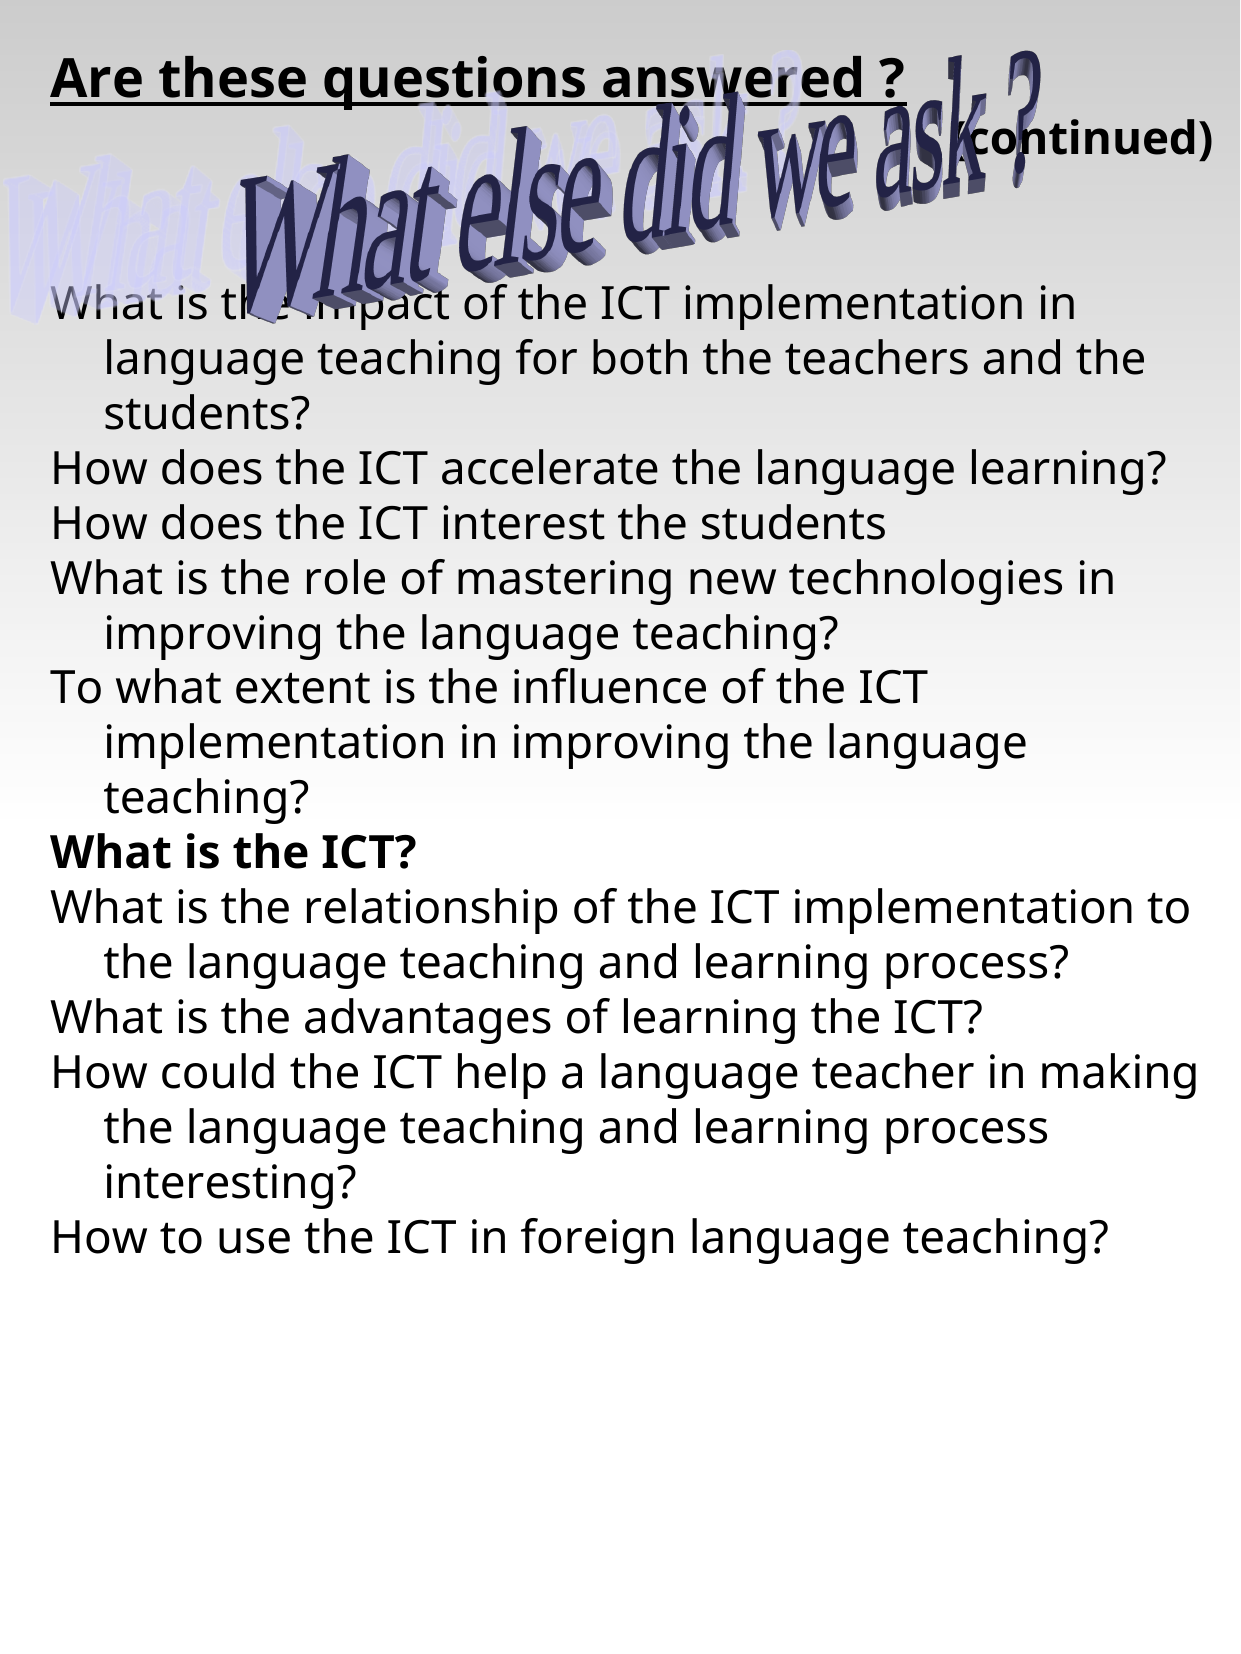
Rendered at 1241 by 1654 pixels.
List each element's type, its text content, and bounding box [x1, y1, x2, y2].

text_box Are these questions answered ? (continued) What is the impact of the ICT implementation in language teaching for both the teachers and the students? How does the ICT accelerate the language learning? How does the ICT interest the students What is the role of mastering new technologies in improving the language teaching? To what extent is the influence of the ICT implementation in improving the language teaching? What is the ICT? What is the relationship of the ICT implementation to the language teaching and learning process? What is the advantages of learning the ICT? How could the ICT help a language teacher in making the language teaching and learning process interesting? How to use the ICT in foreign language teaching? [17, 36, 1229, 1601]
